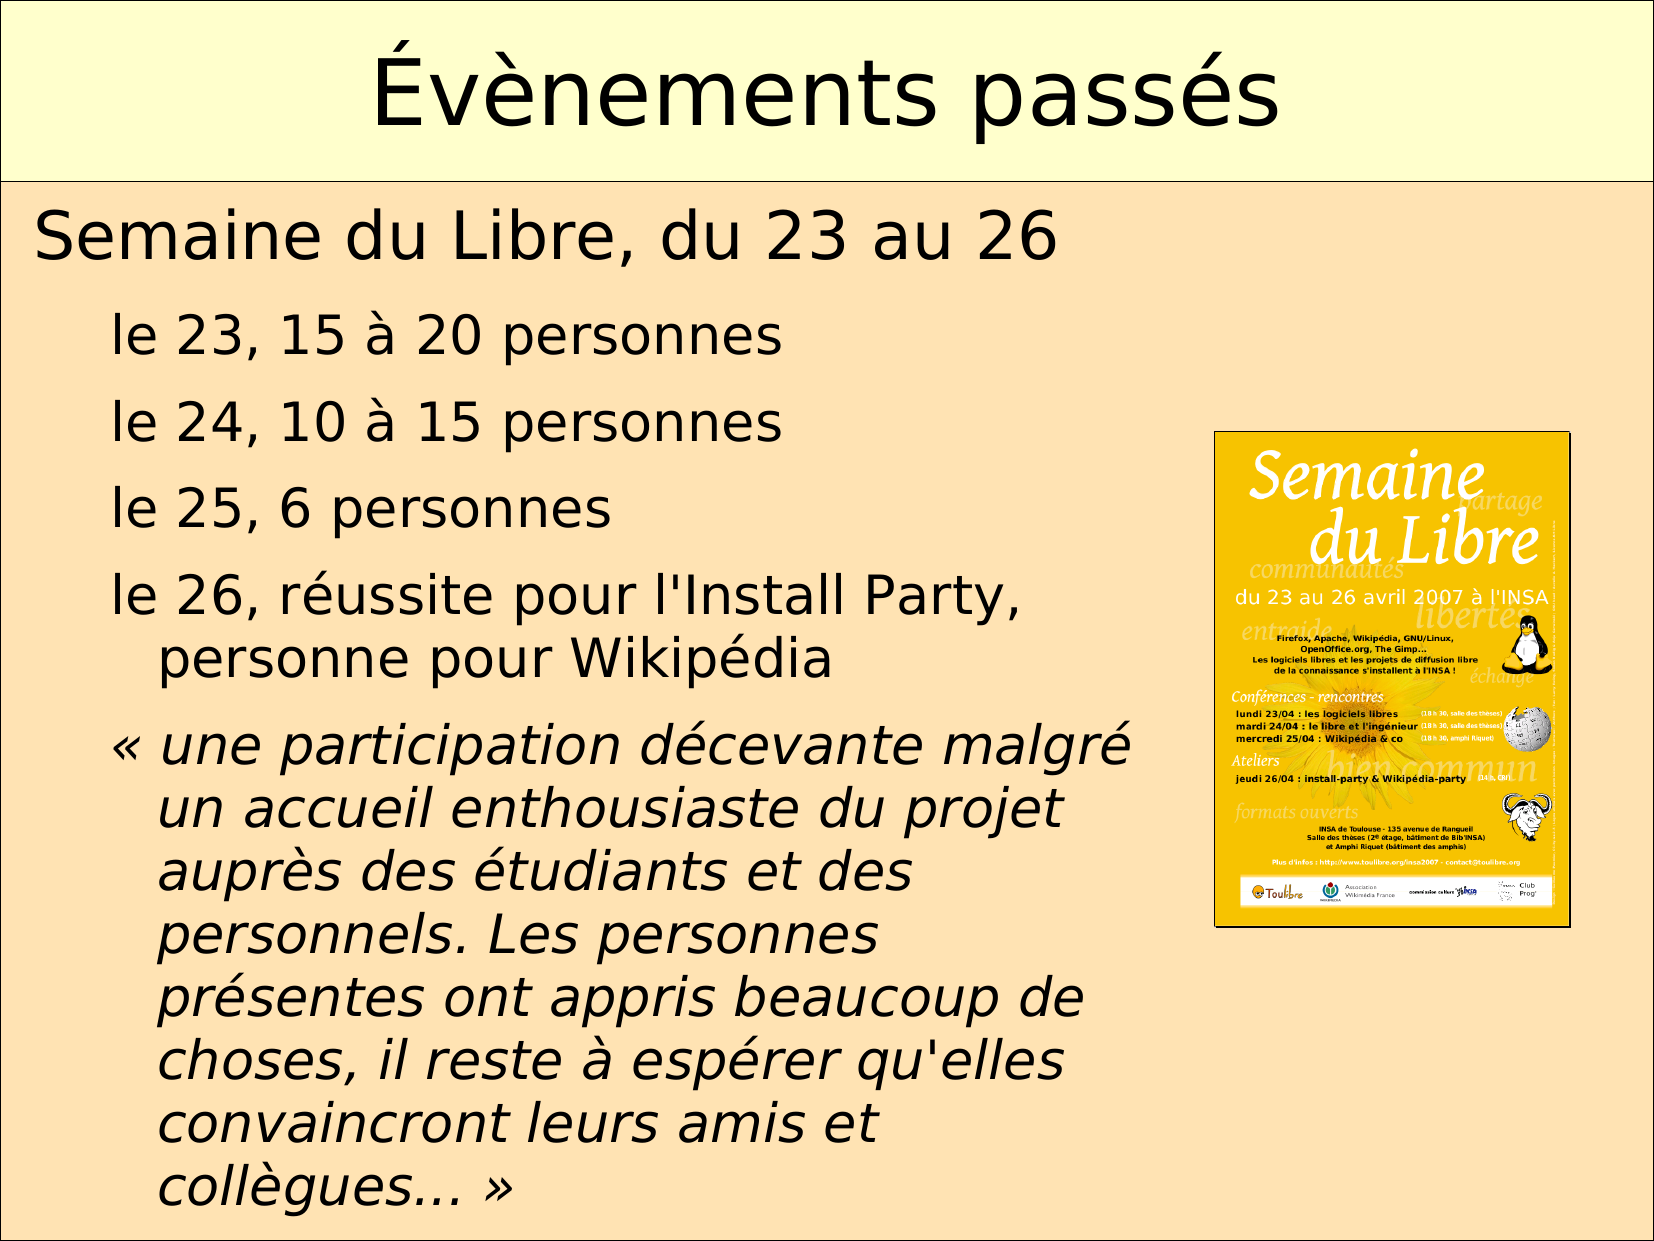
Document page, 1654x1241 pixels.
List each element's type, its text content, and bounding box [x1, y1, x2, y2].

picture [1214, 431, 1571, 928]
list Semaine du Libre, du 23 au 26 le 23, 15 à 20 personnes le 24, 10 à 15 personnes le 25, 6 personnes le 26, réussite pour l'Install Party, personne pour Wikipédia « une participation décevante malgré un accueil enthousiaste du projet auprès des étudiants et des personnels. Les personnes présentes ont appris beaucoup de choses, il reste à espérer qu'elles convaincront leurs amis et collègues... » [15, 197, 1156, 1219]
title Évènements passés [0, 33, 1654, 154]
